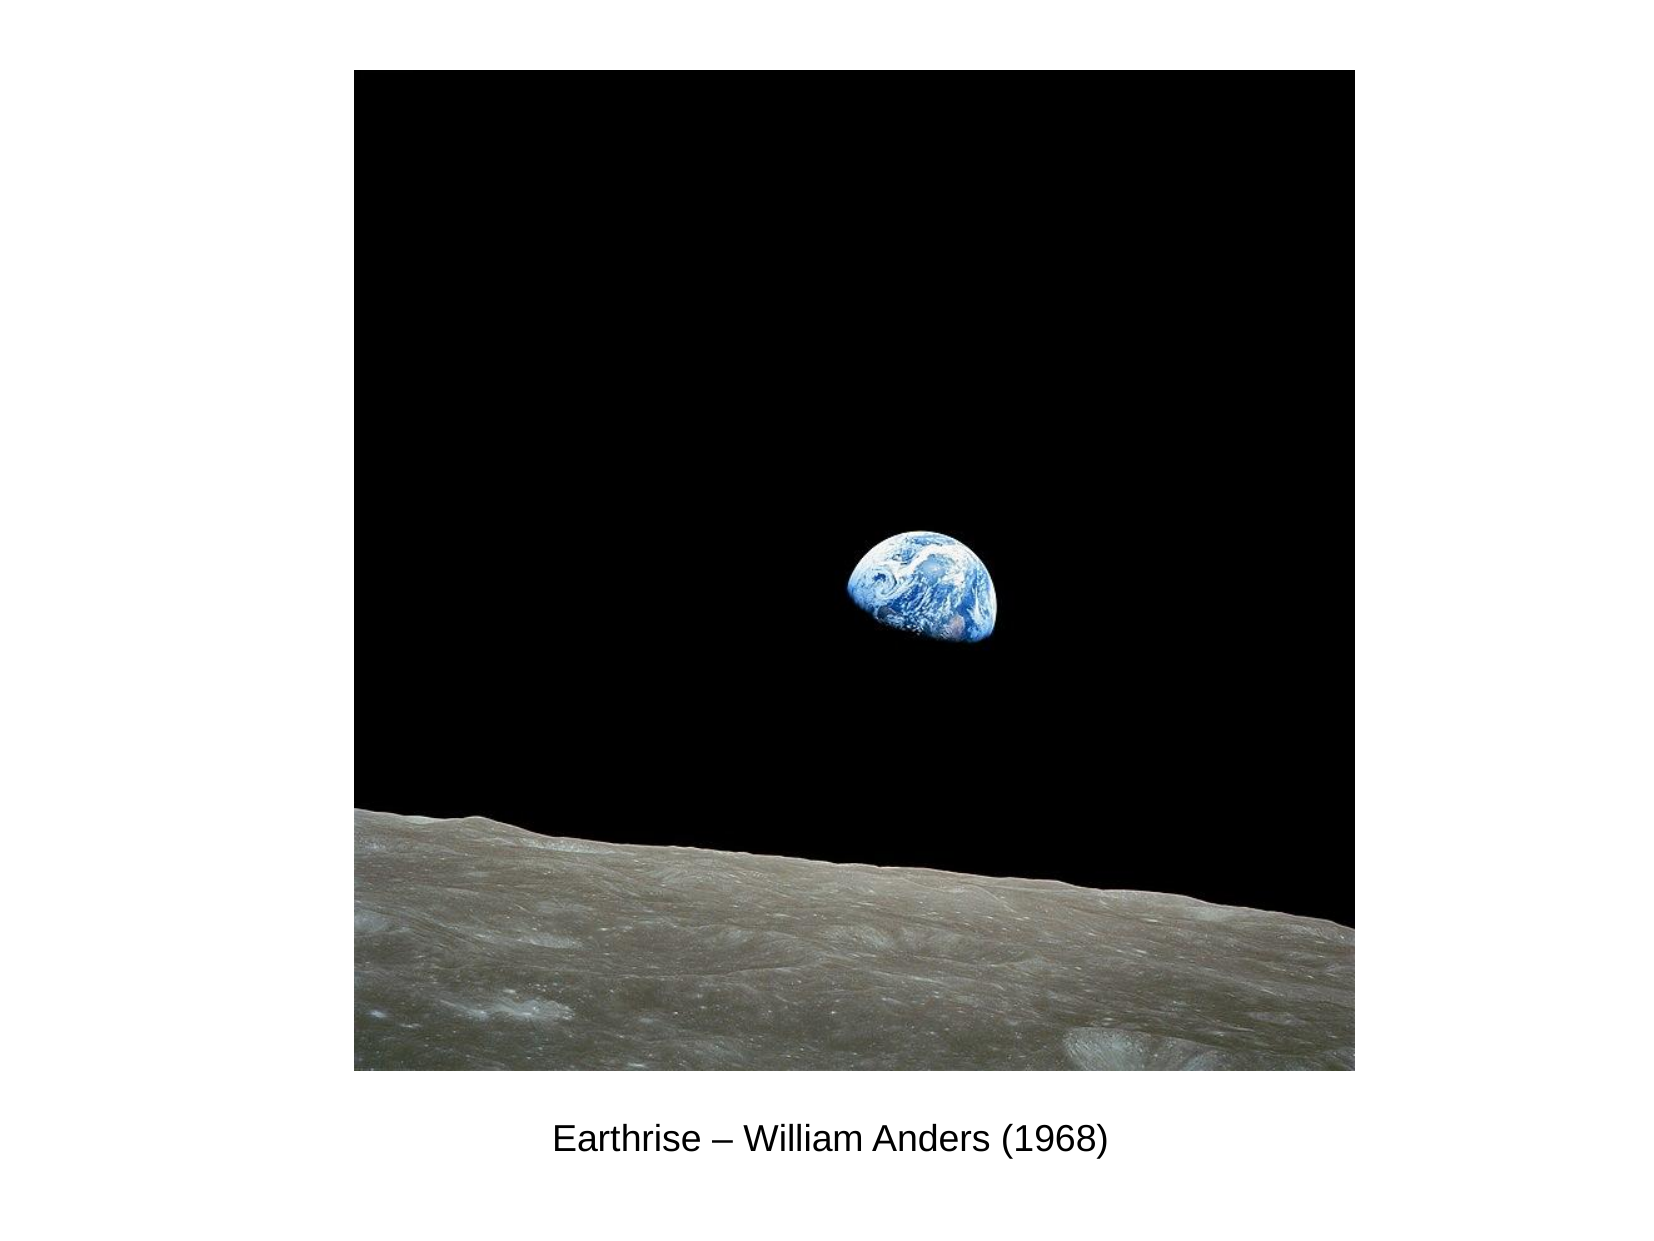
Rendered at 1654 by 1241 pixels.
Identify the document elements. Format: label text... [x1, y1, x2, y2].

picture [354, 70, 1355, 1071]
text_box Earthrise – William Anders (1968) [537, 1110, 1164, 1210]
